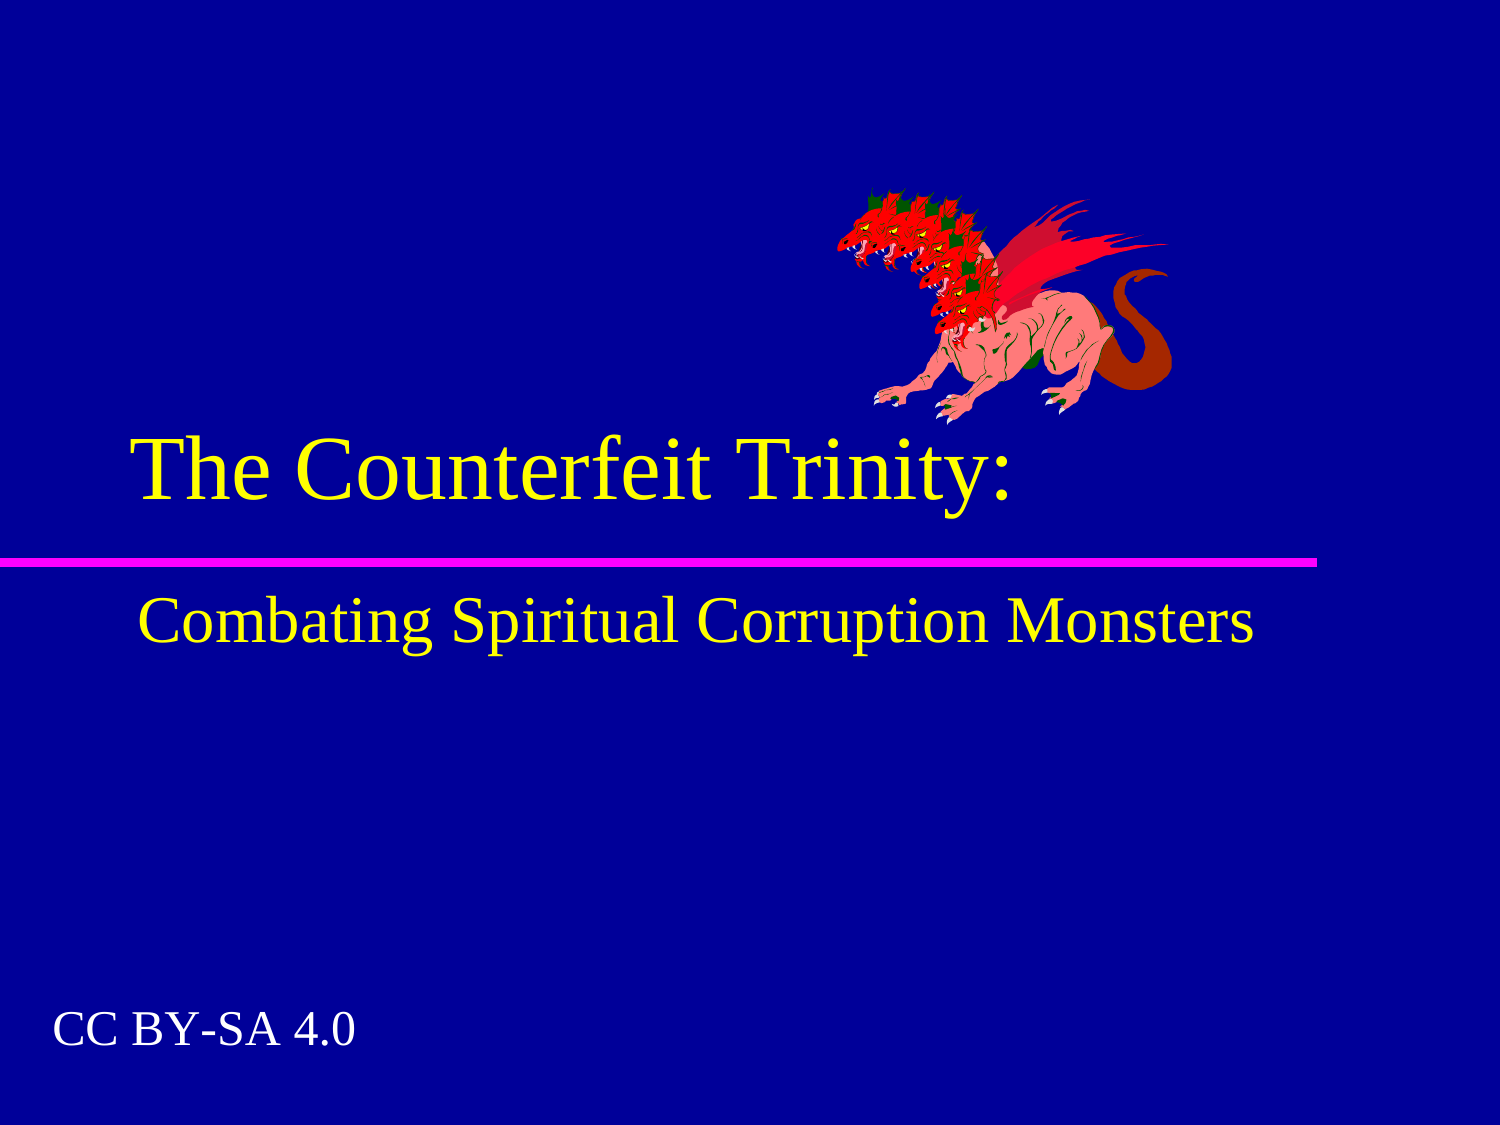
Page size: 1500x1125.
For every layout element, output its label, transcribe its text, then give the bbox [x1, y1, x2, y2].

text_box [837, 187, 1172, 426]
subtitle Combating Spiritual Corruption Monsters [122, 574, 1360, 1063]
text_box CC BY-SA 4.0 [37, 993, 469, 1064]
title The Counterfeit Trinity: [114, 374, 1457, 563]
